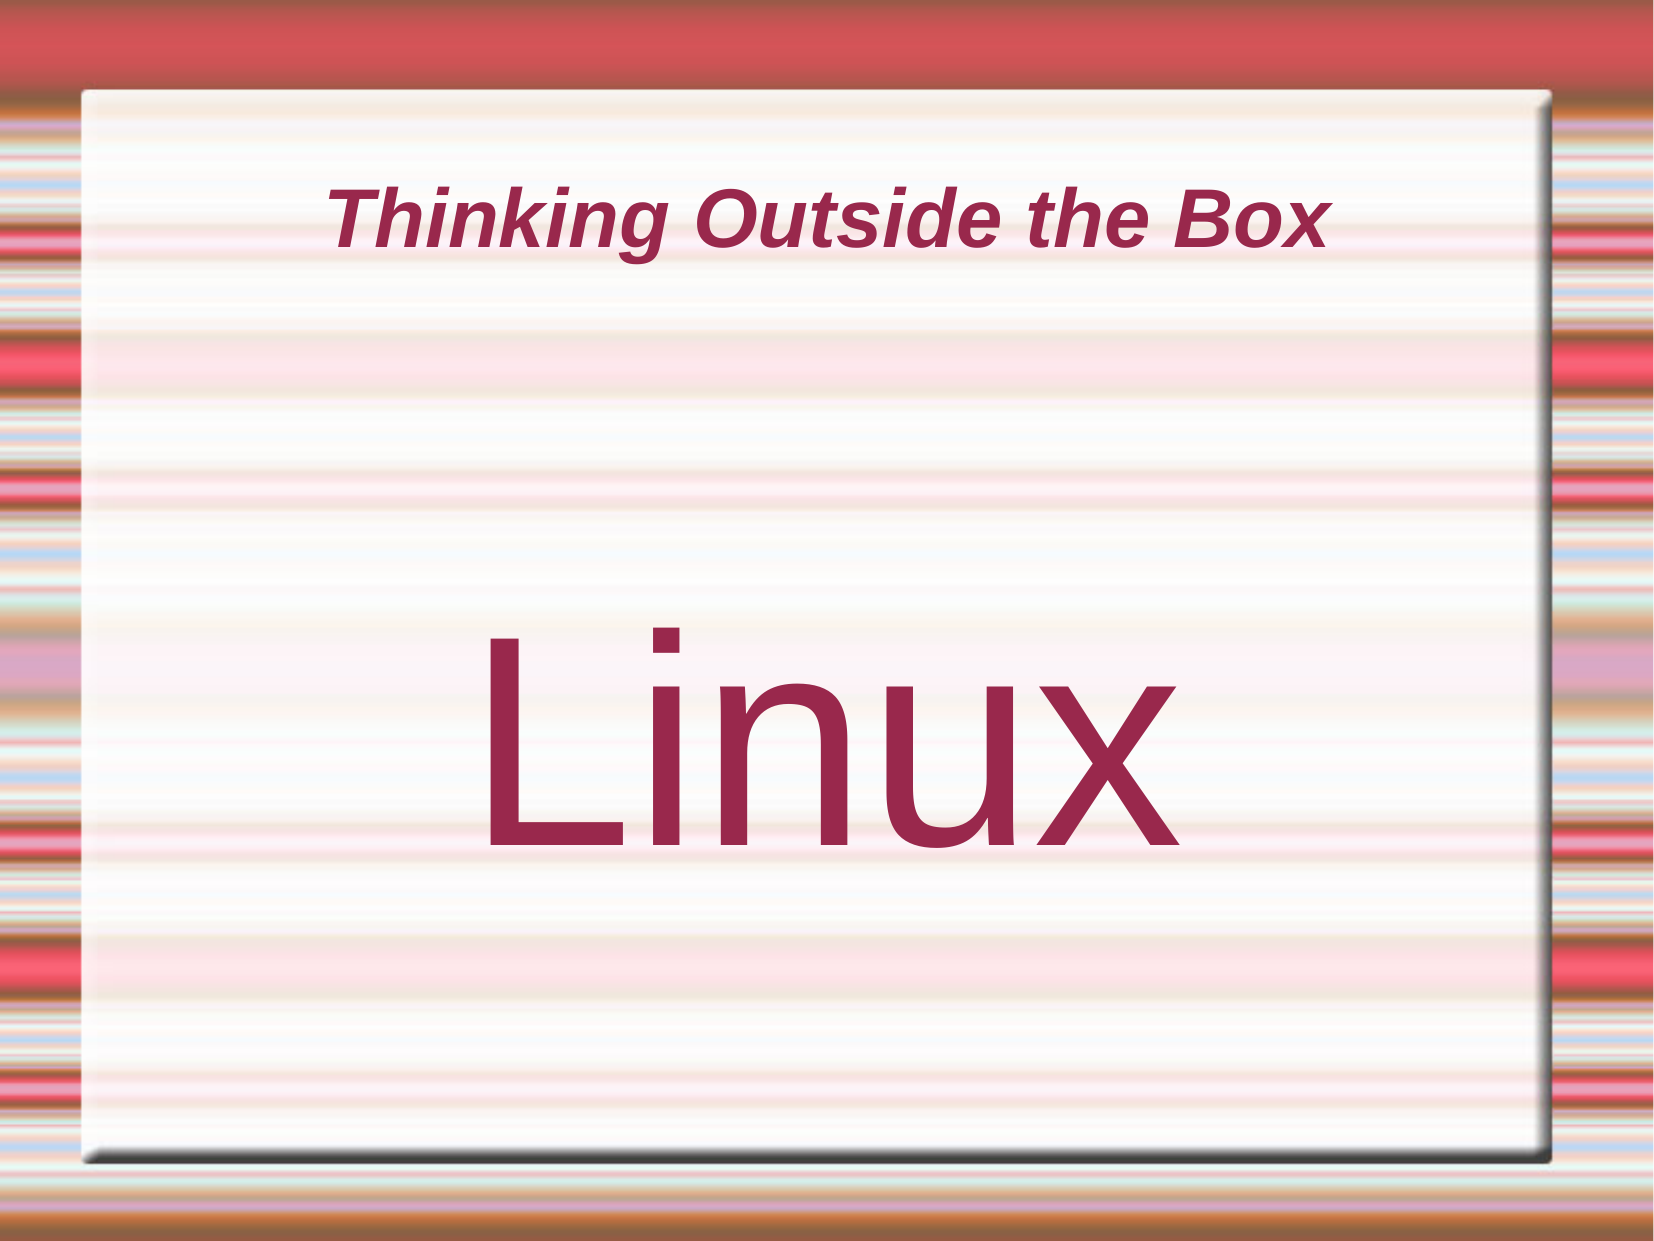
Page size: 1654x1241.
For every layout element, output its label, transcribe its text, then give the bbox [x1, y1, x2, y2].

picture [0, 0, 1654, 1241]
subtitle Linux [134, 350, 1516, 1133]
title Thinking Outside the Box [121, 114, 1534, 322]
